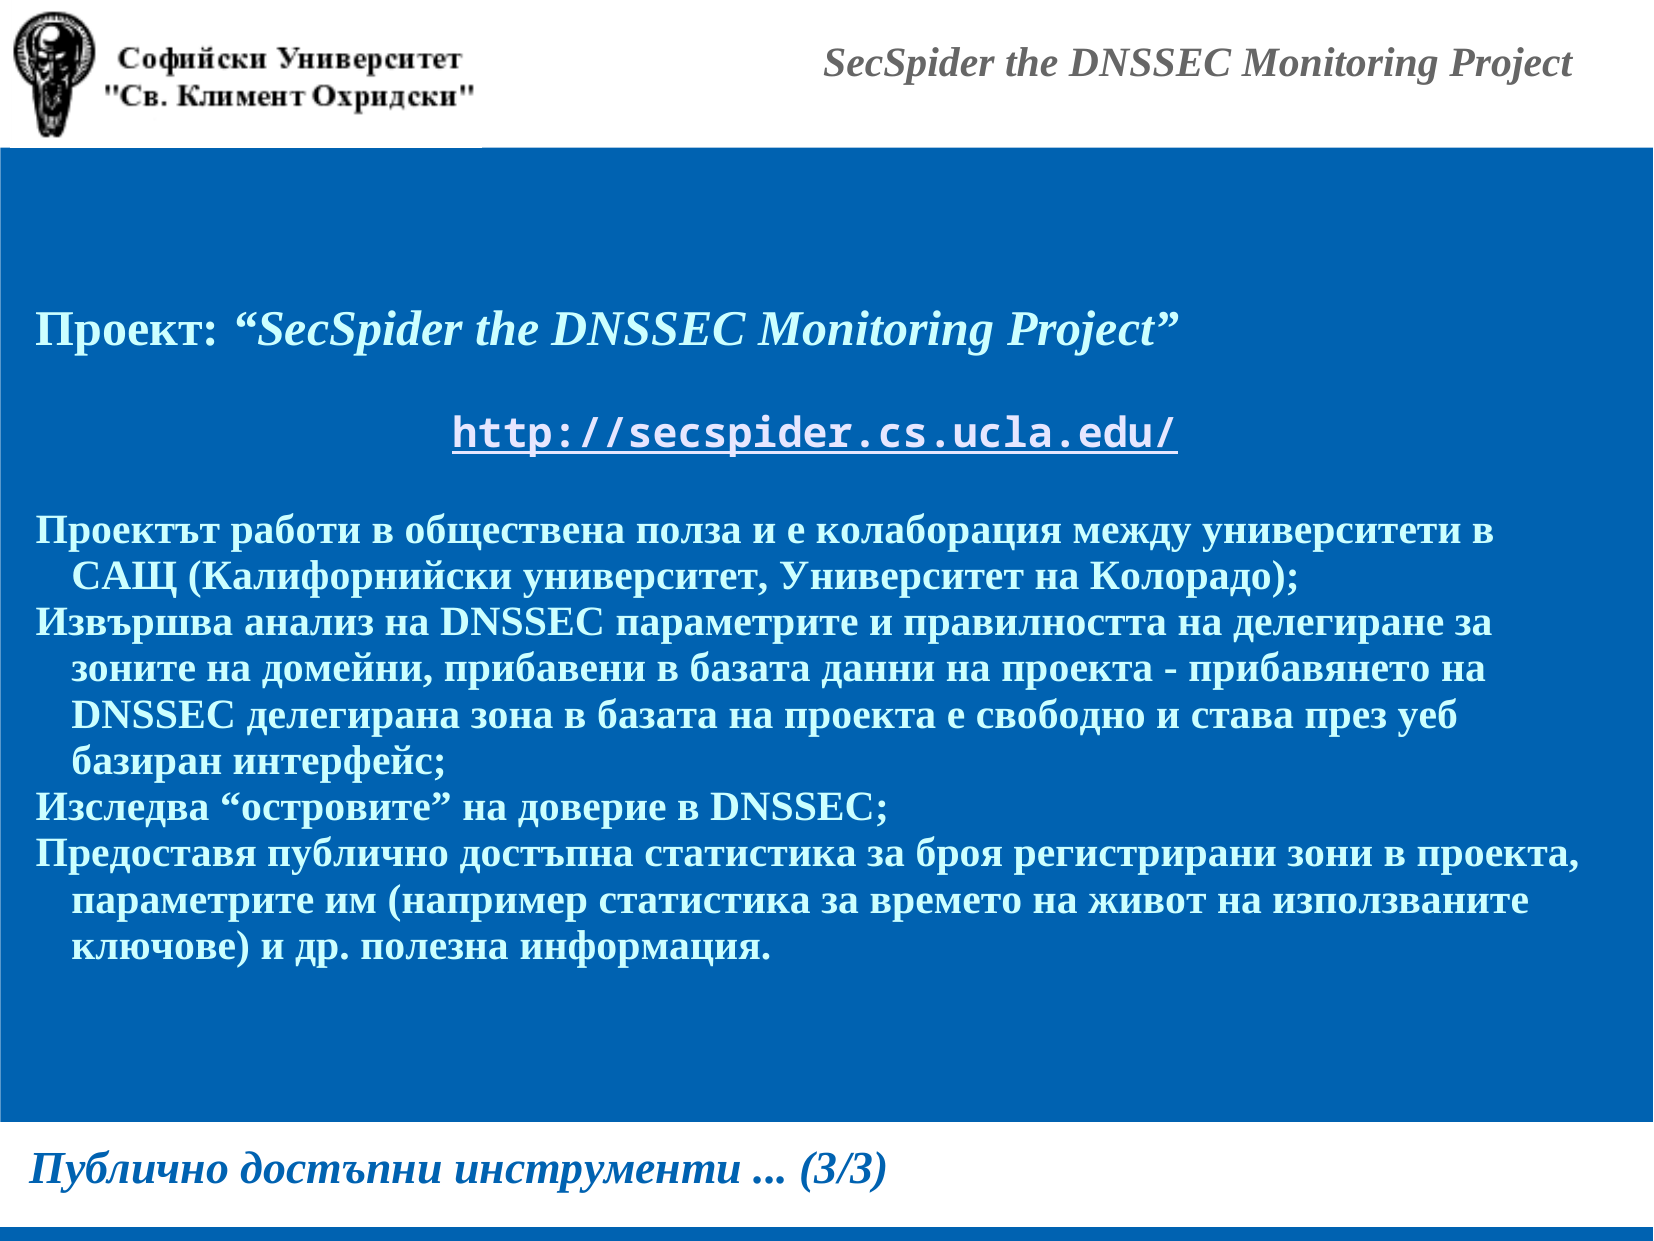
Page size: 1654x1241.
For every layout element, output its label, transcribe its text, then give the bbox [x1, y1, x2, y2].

title SecSpider the DNSSEC Monitoring Project [768, 2, 1652, 121]
picture [10, 0, 482, 148]
text_box Проект: “SecSpider the DNSSEC Monitoring Project” http://secspider.cs.ucla.edu/ Проектът работи в обществена полза и е колаборация между университети в САЩ (Калифорнийски университет, Университет на Колорадо); Извършва анализ на DNSSEC параметрите и правилността на делегиране за зоните на домейни, прибавени в базата данни на проекта - прибавянето на DNSSEC делегирана зона в базата на проекта е свободно и става през уеб базиран интерфейс; Изследва “островите” на доверие в DNSSEC; Предоставя публично достъпна статистика за броя регистрирани зони в проекта, параметрите им (например статистика за времето на живот на използваните ключове) и др. полезна информация. [0, 147, 1653, 1122]
text_box Публично достъпни инструменти ... (3/3) [29, 1143, 914, 1211]
